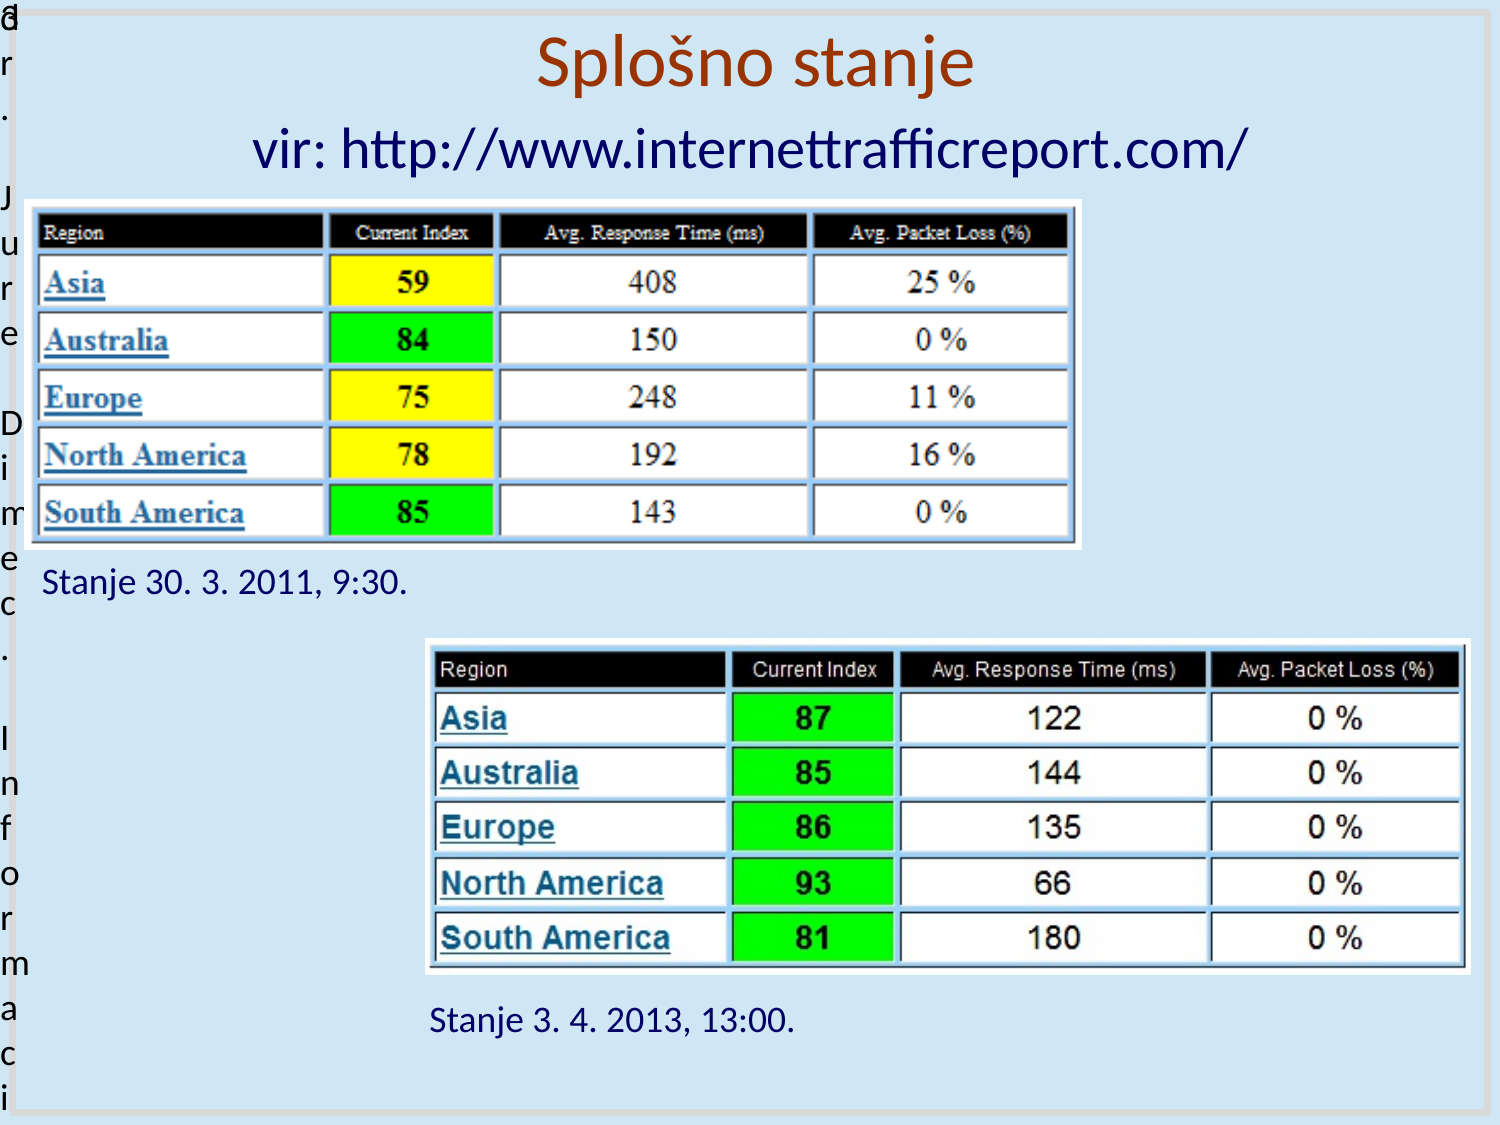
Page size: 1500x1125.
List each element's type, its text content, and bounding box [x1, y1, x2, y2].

title Splošno stanje [37, 12, 1475, 100]
picture [24, 199, 1082, 550]
text_box vir: http://www.internettrafficreport.com/ [237, 102, 1288, 188]
picture [425, 638, 1471, 975]
text_box Stanje 3. 4. 2013, 13:00. [414, 987, 811, 1048]
text_box Stanje 30. 3. 2011, 9:30. [27, 550, 424, 610]
